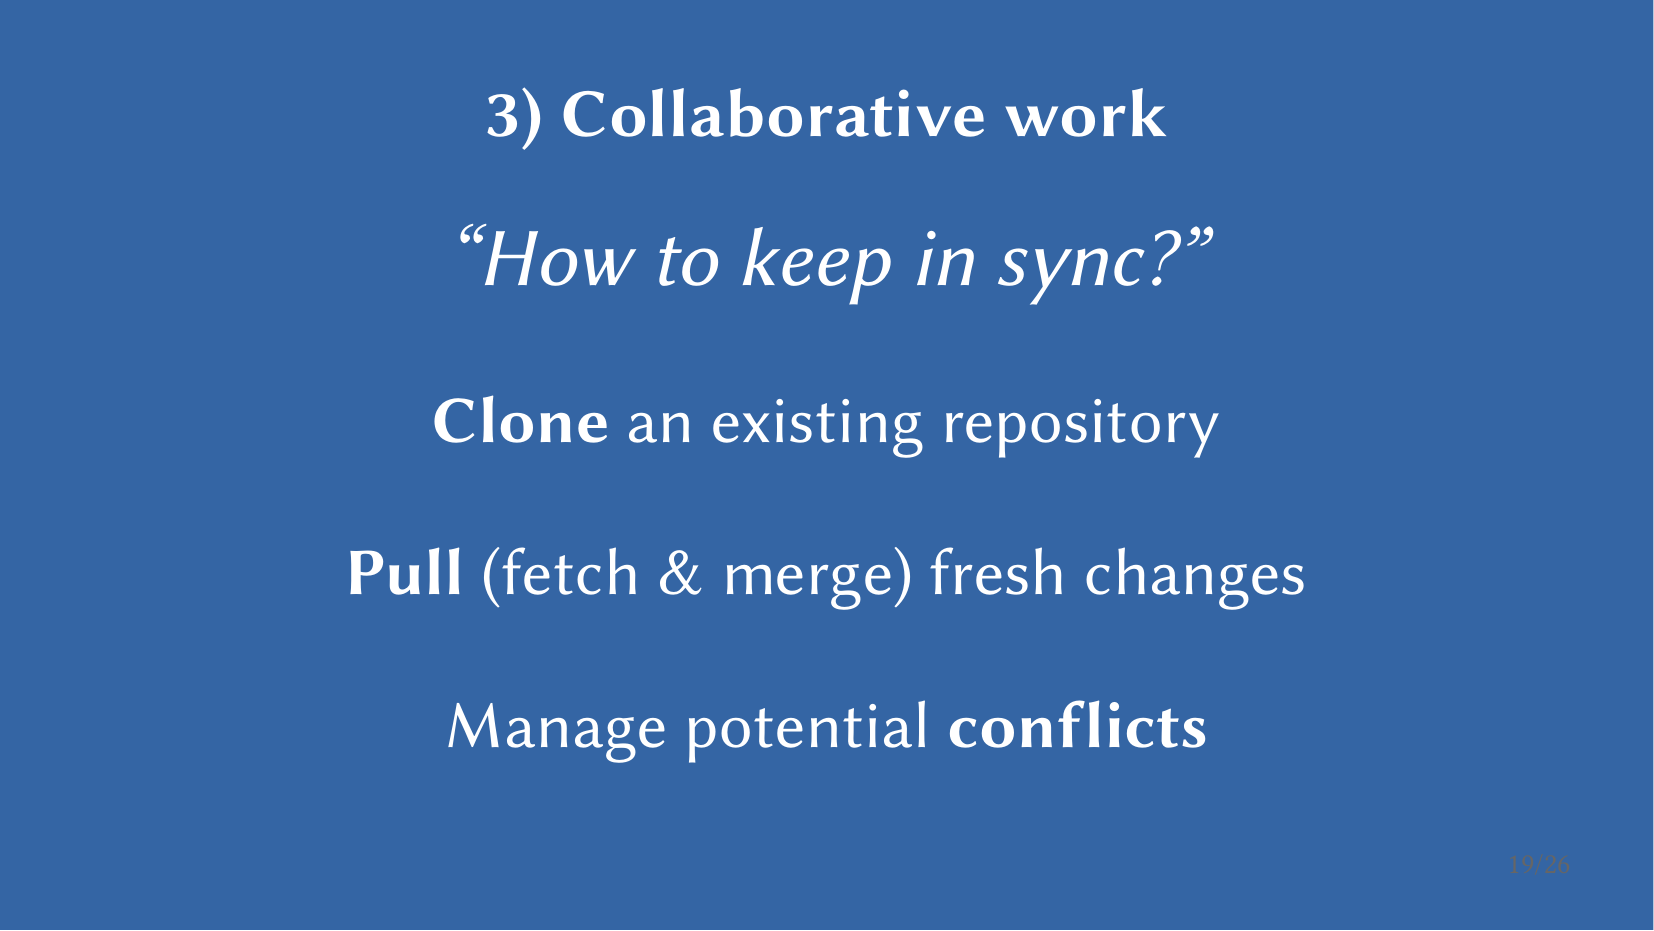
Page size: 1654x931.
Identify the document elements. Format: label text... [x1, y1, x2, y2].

title 3) Collaborative work [82, 37, 1571, 193]
subtitle “How to keep in sync?” Clone an existing repository Pull (fetch & merge) fresh changes Manage potential conflicts [82, 211, 1571, 764]
